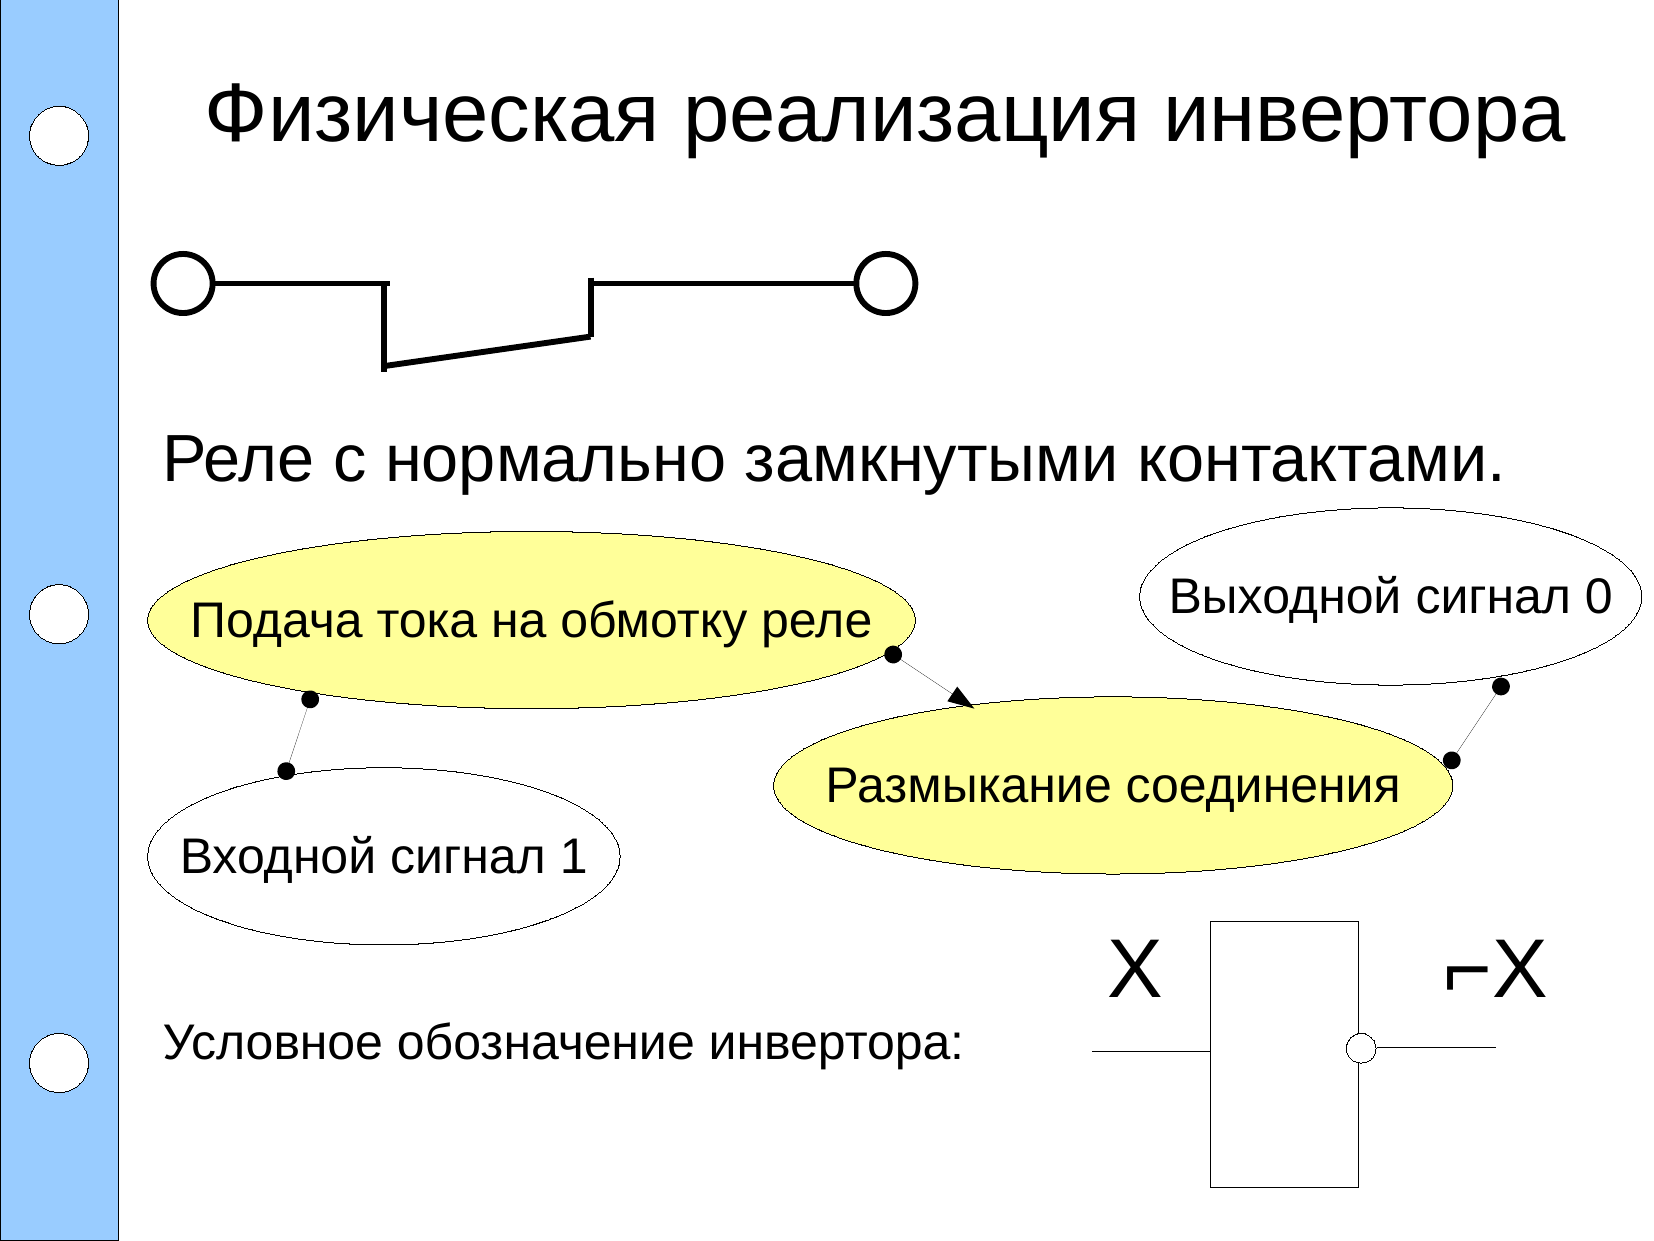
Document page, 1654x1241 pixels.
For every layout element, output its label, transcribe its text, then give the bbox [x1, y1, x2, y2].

text_box [856, 253, 916, 314]
text_box [1210, 921, 1377, 1188]
text_box Выходной сигнал 0 [1139, 507, 1642, 686]
text_box Х [1092, 915, 1182, 1024]
text_box [153, 253, 213, 314]
text_box Физическая реализация инвертора [118, 59, 1654, 167]
text_box Реле с нормально замкнутыми контактами. [147, 413, 1625, 503]
text_box Подача тока на обмотку реле [147, 531, 916, 709]
text_box ⌐Х [1429, 915, 1625, 1024]
text_box [0, 0, 119, 1241]
text_box Условное обозначение инвертора: [147, 1007, 1004, 1078]
text_box Размыкание соединения [773, 696, 1453, 875]
text_box Входной сигнал 1 [147, 767, 621, 945]
